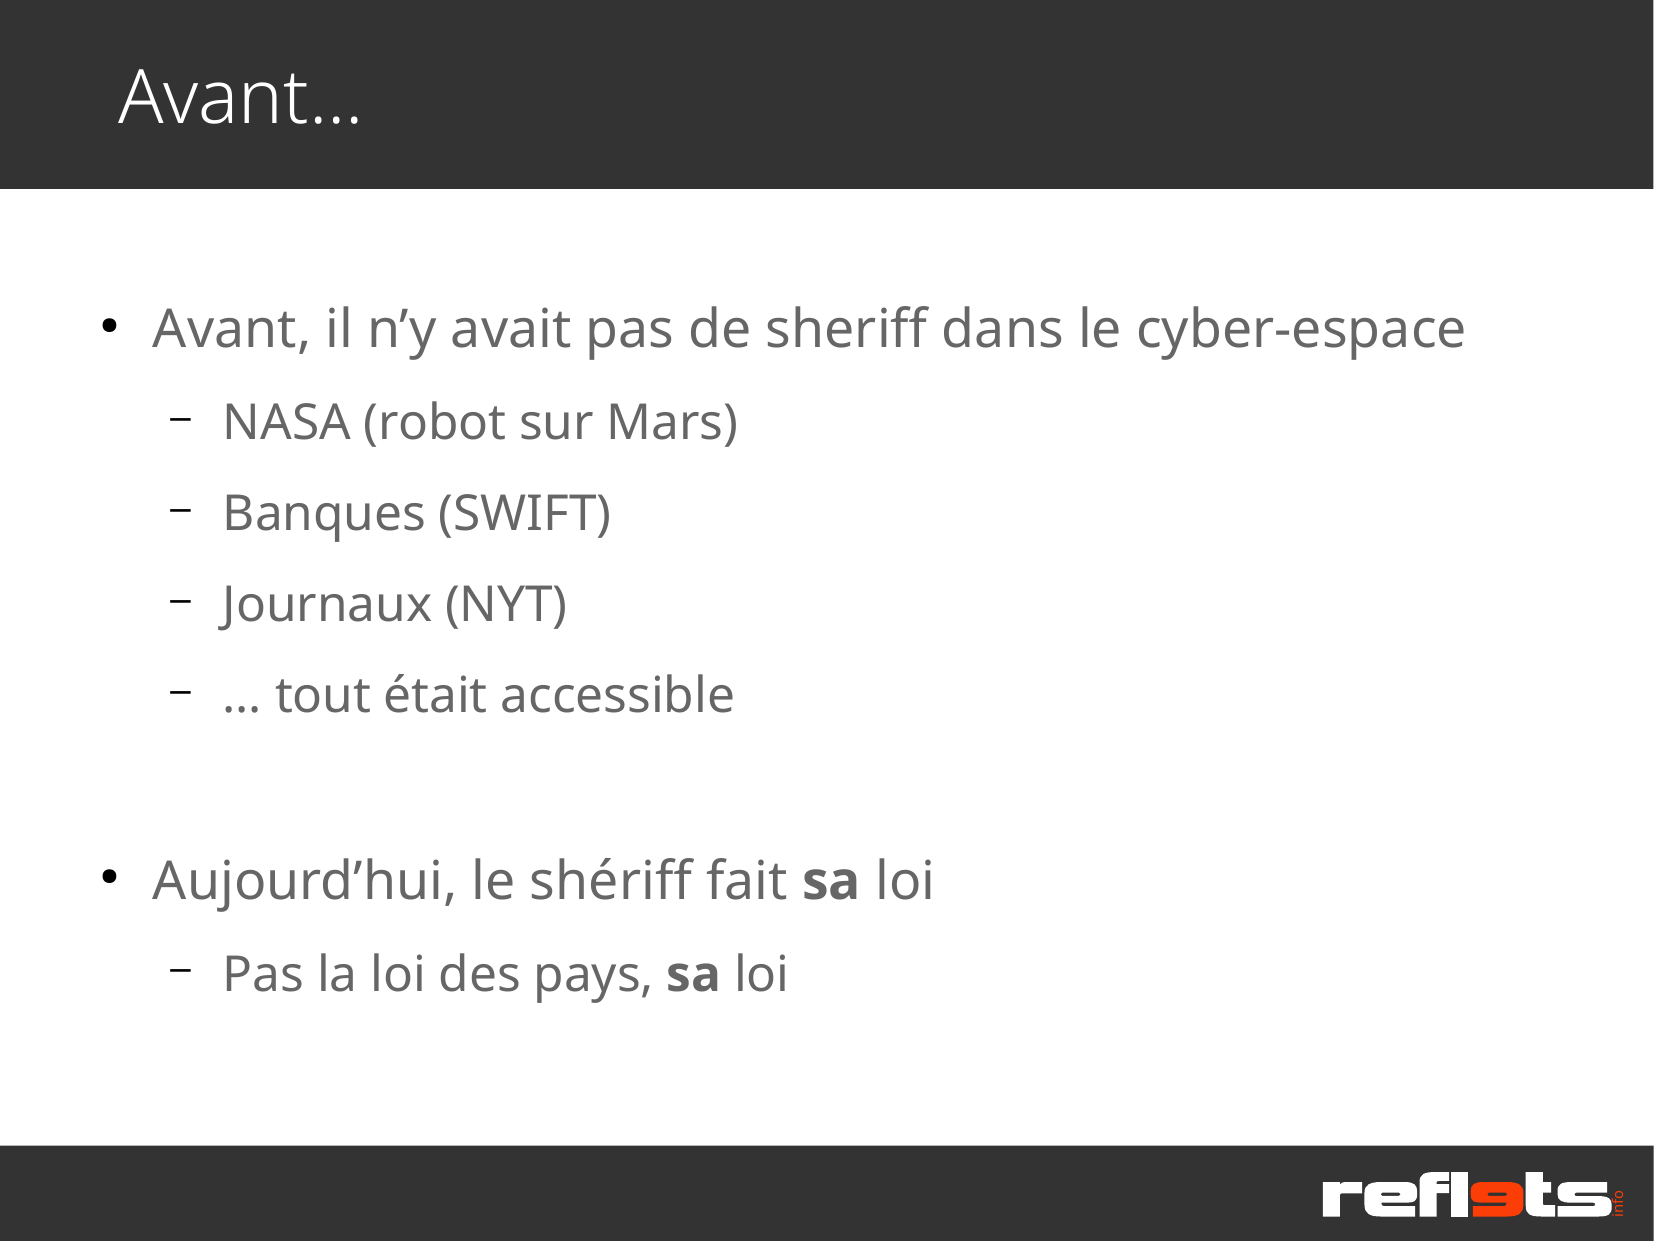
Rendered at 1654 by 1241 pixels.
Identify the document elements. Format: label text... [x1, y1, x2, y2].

title Avant... [0, 0, 1654, 189]
list Avant, il n’y avait pas de sheriff dans le cyber-espace NASA (robot sur Mars) Banques (SWIFT) Journaux (NYT) … tout était accessible Aujourd’hui, le shériff fait sa loi Pas la loi des pays, sa loi [82, 290, 1571, 1010]
